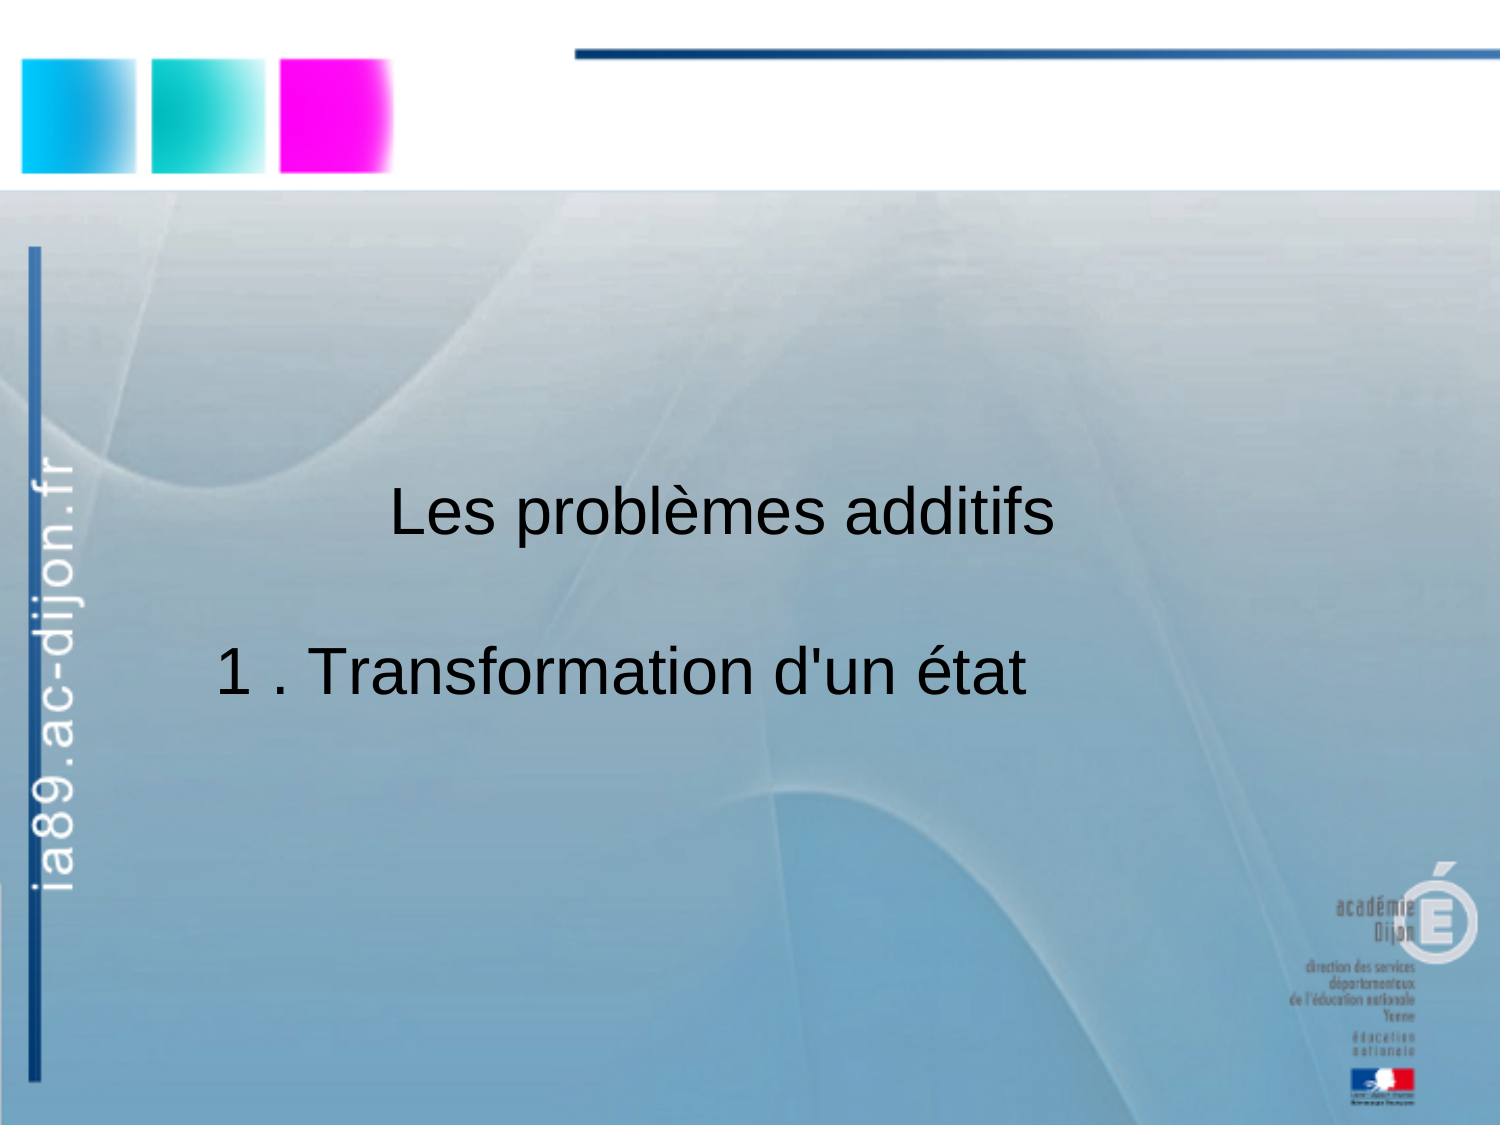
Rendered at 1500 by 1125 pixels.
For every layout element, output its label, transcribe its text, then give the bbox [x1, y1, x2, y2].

text_box Les problèmes additifs 1 . Transformation d'un état [200, 460, 1264, 792]
picture [0, 0, 1500, 1125]
